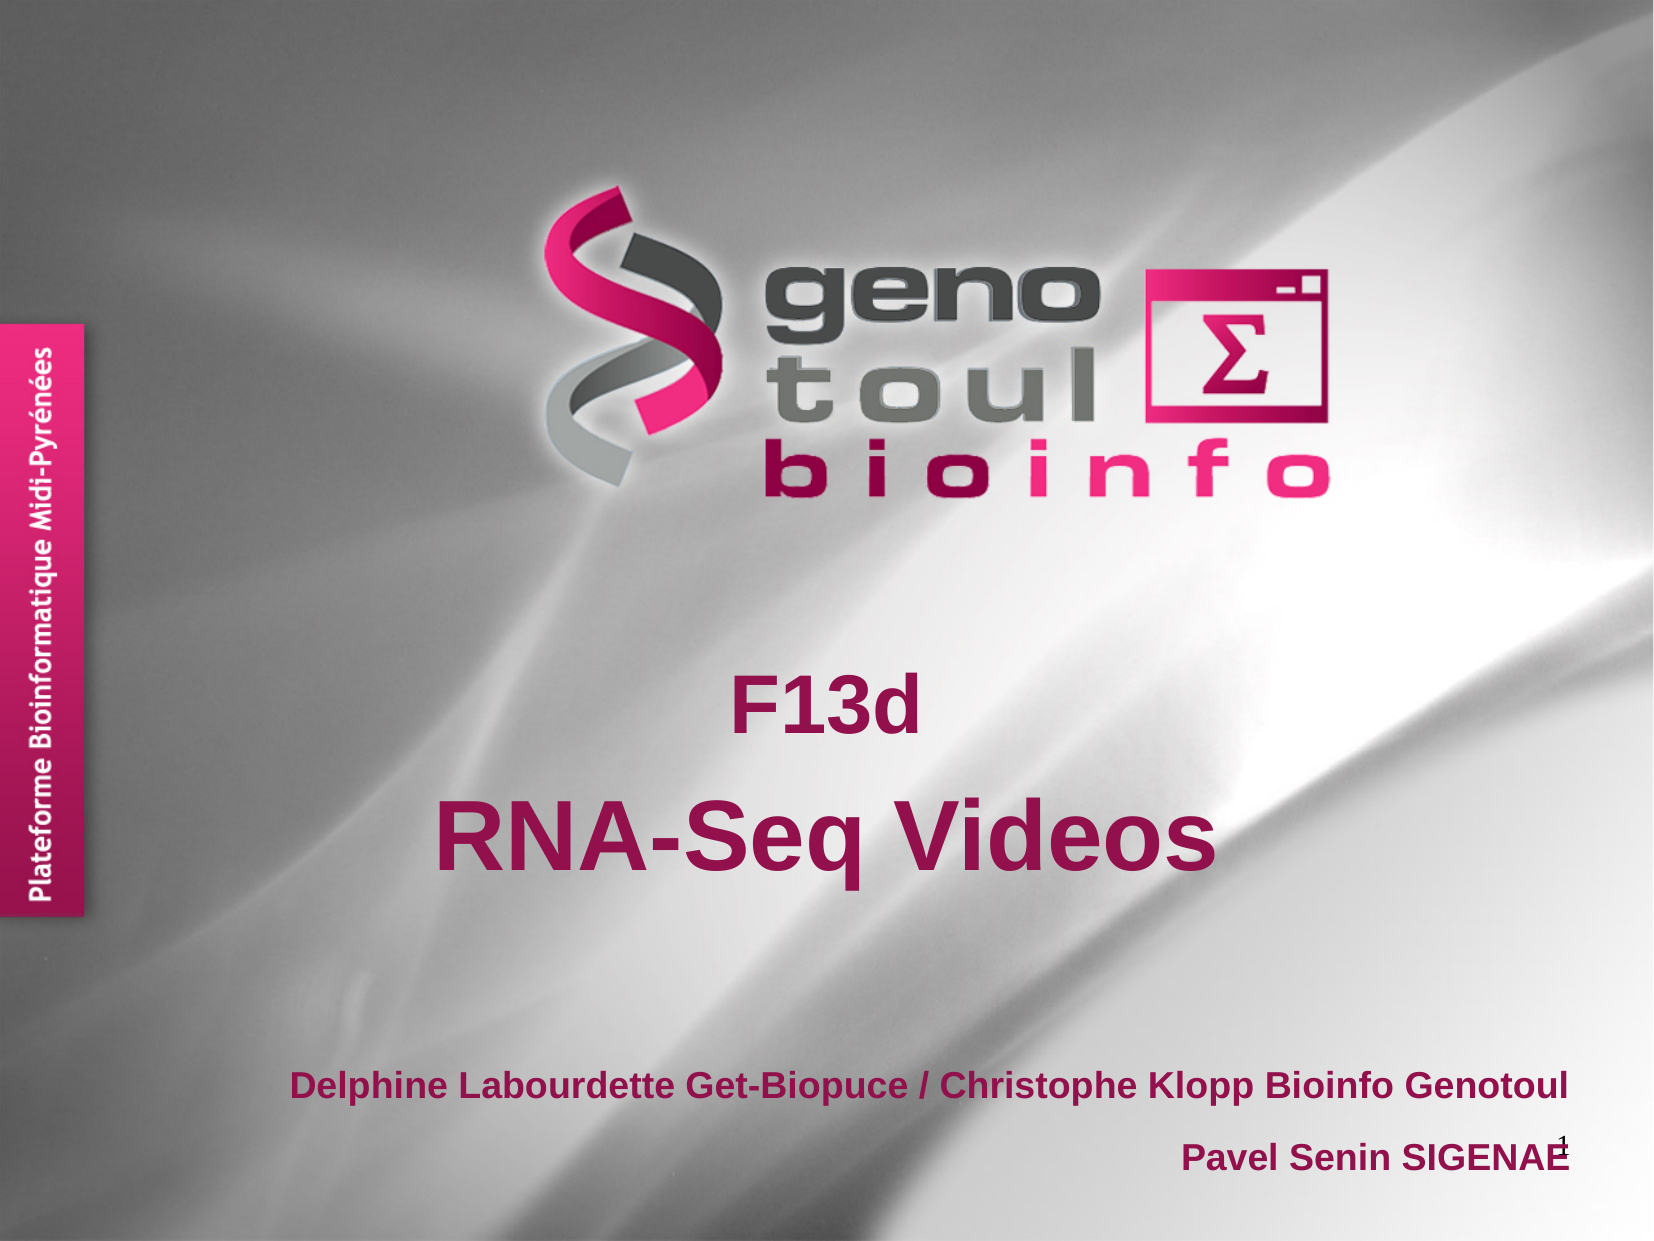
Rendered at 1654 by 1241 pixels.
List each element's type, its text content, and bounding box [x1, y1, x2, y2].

picture [0, 0, 1654, 1241]
list F13d RNA-Seq Videos Delphine Labourdette Get-Biopuce / Christophe Klopp Bioinfo Genotoul Pavel Senin SIGENAE [82, 290, 1571, 1179]
